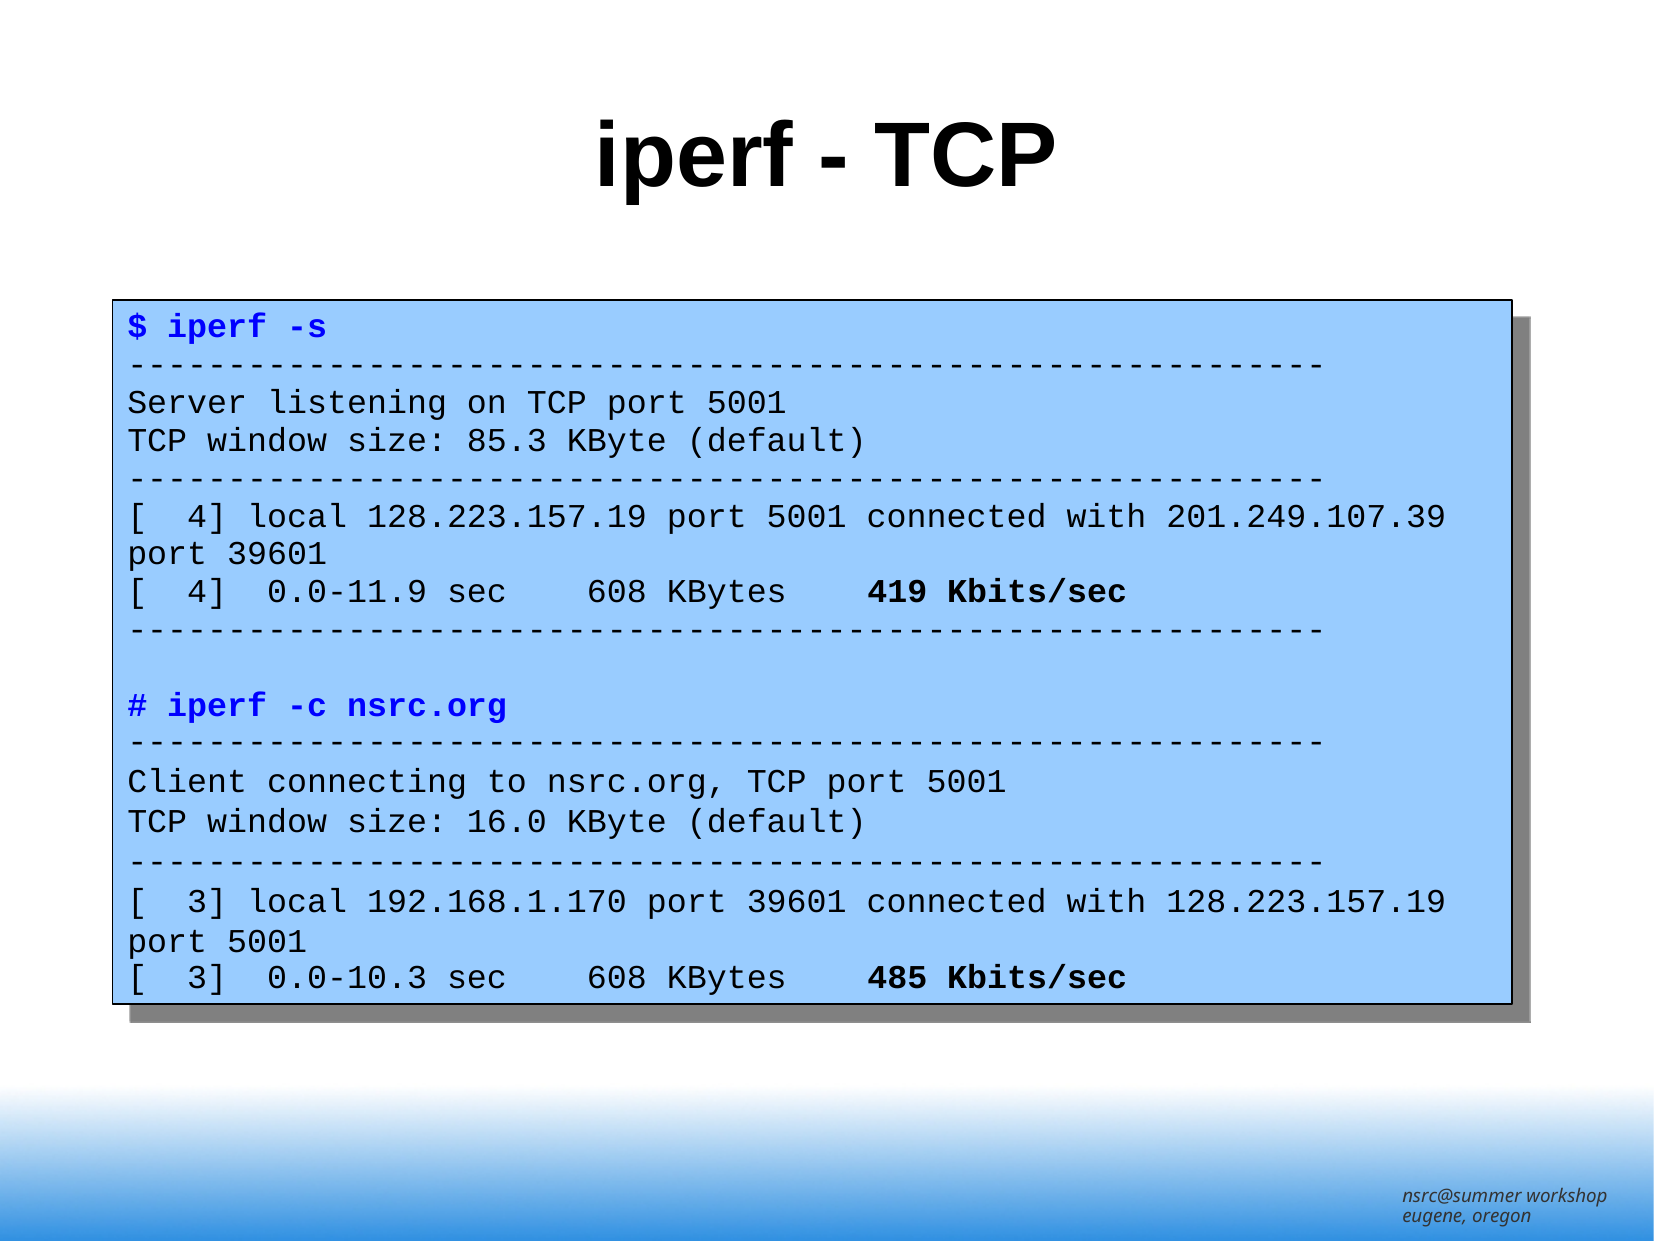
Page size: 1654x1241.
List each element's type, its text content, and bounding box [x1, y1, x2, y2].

text_box $ iperf -s ------------------------------------------------------------ Server listening on TCP port 5001 TCP window size: 85.3 KByte (default)‏ ------------------------------------------------------------ [ 4] local 128.223.157.19 port 5001 connected with 201.249.107.39 port 39601 [ 4] 0.0-11.9 sec 608 KBytes 419 Kbits/sec ------------------------------------------------------------ # iperf -c nsrc.org ------------------------------------------------------------ Client connecting to nsrc.org, TCP port 5001 TCP window size: 16.0 KByte (default)‏ ------------------------------------------------------------ [ 3] local 192.168.1.170 port 39601 connected with 128.223.157.19 port 5001 [ 3] 0.0-10.3 sec 608 KBytes 485 Kbits/sec [112, 299, 1513, 1005]
title iperf - TCP [82, 49, 1571, 257]
picture [0, 1083, 1654, 1241]
